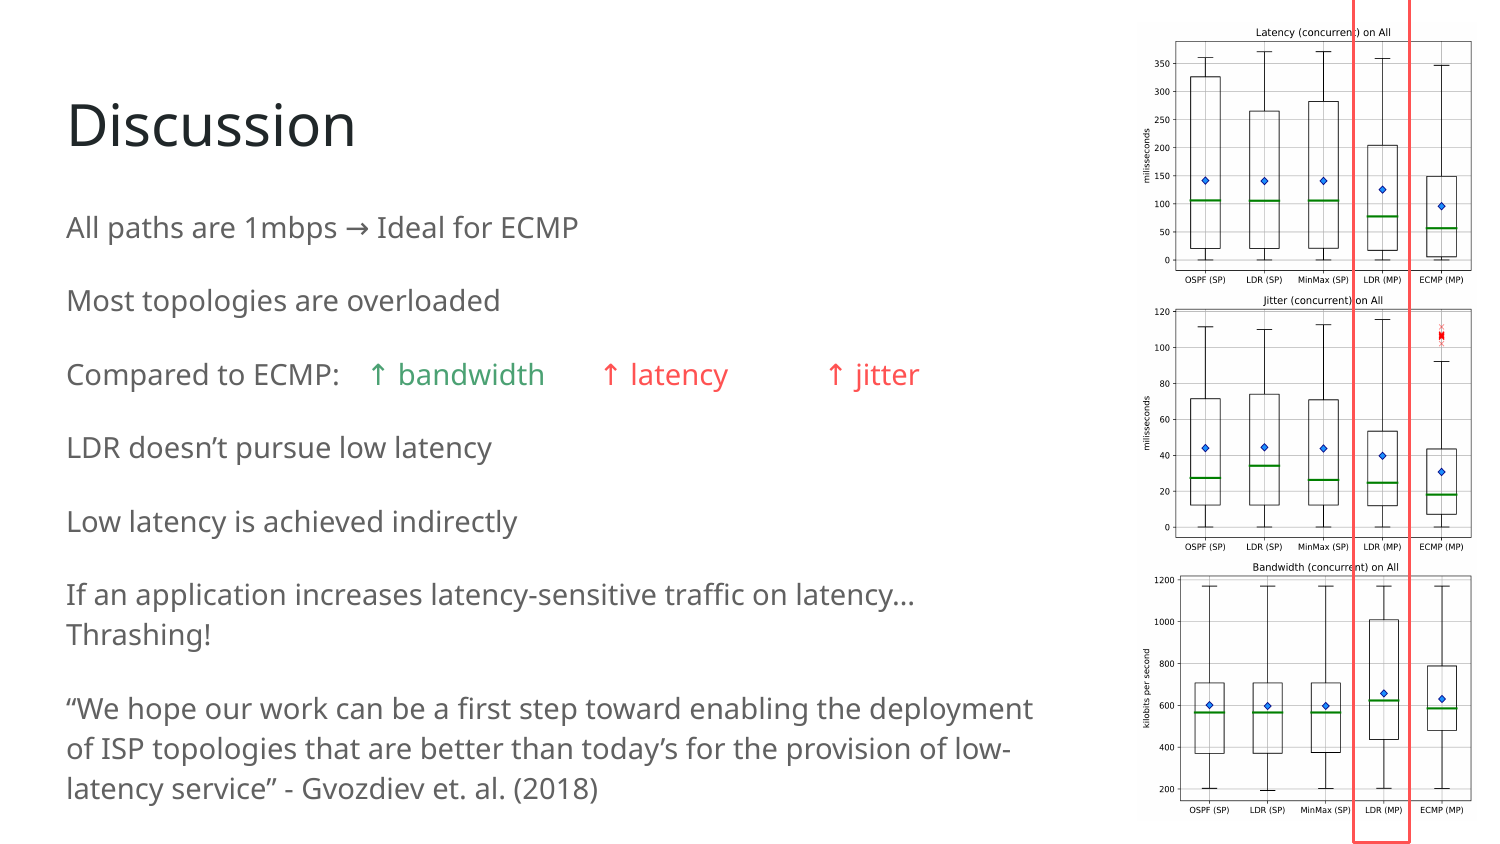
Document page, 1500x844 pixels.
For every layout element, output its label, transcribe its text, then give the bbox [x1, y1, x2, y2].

picture [1137, 22, 1352, 822]
picture [1411, 22, 1477, 822]
title Discussion [51, 72, 1137, 167]
list All paths are 1mbps → Ideal for ECMP Most topologies are overloaded Compared to ECMP: ↑ bandwidth ↑ latency ↑ jitter LDR doesn’t pursue low latency Low latency is achieved indirectly If an application increases latency-sensitive traffic on latency… Thrashing! “We hope our work can be a first step toward enabling the deployment of ISP topologies that are better than today’s for the provision of low-latency service” - Gvozdiev et. al. (2018) [51, 189, 1054, 750]
picture [1355, 22, 1408, 822]
